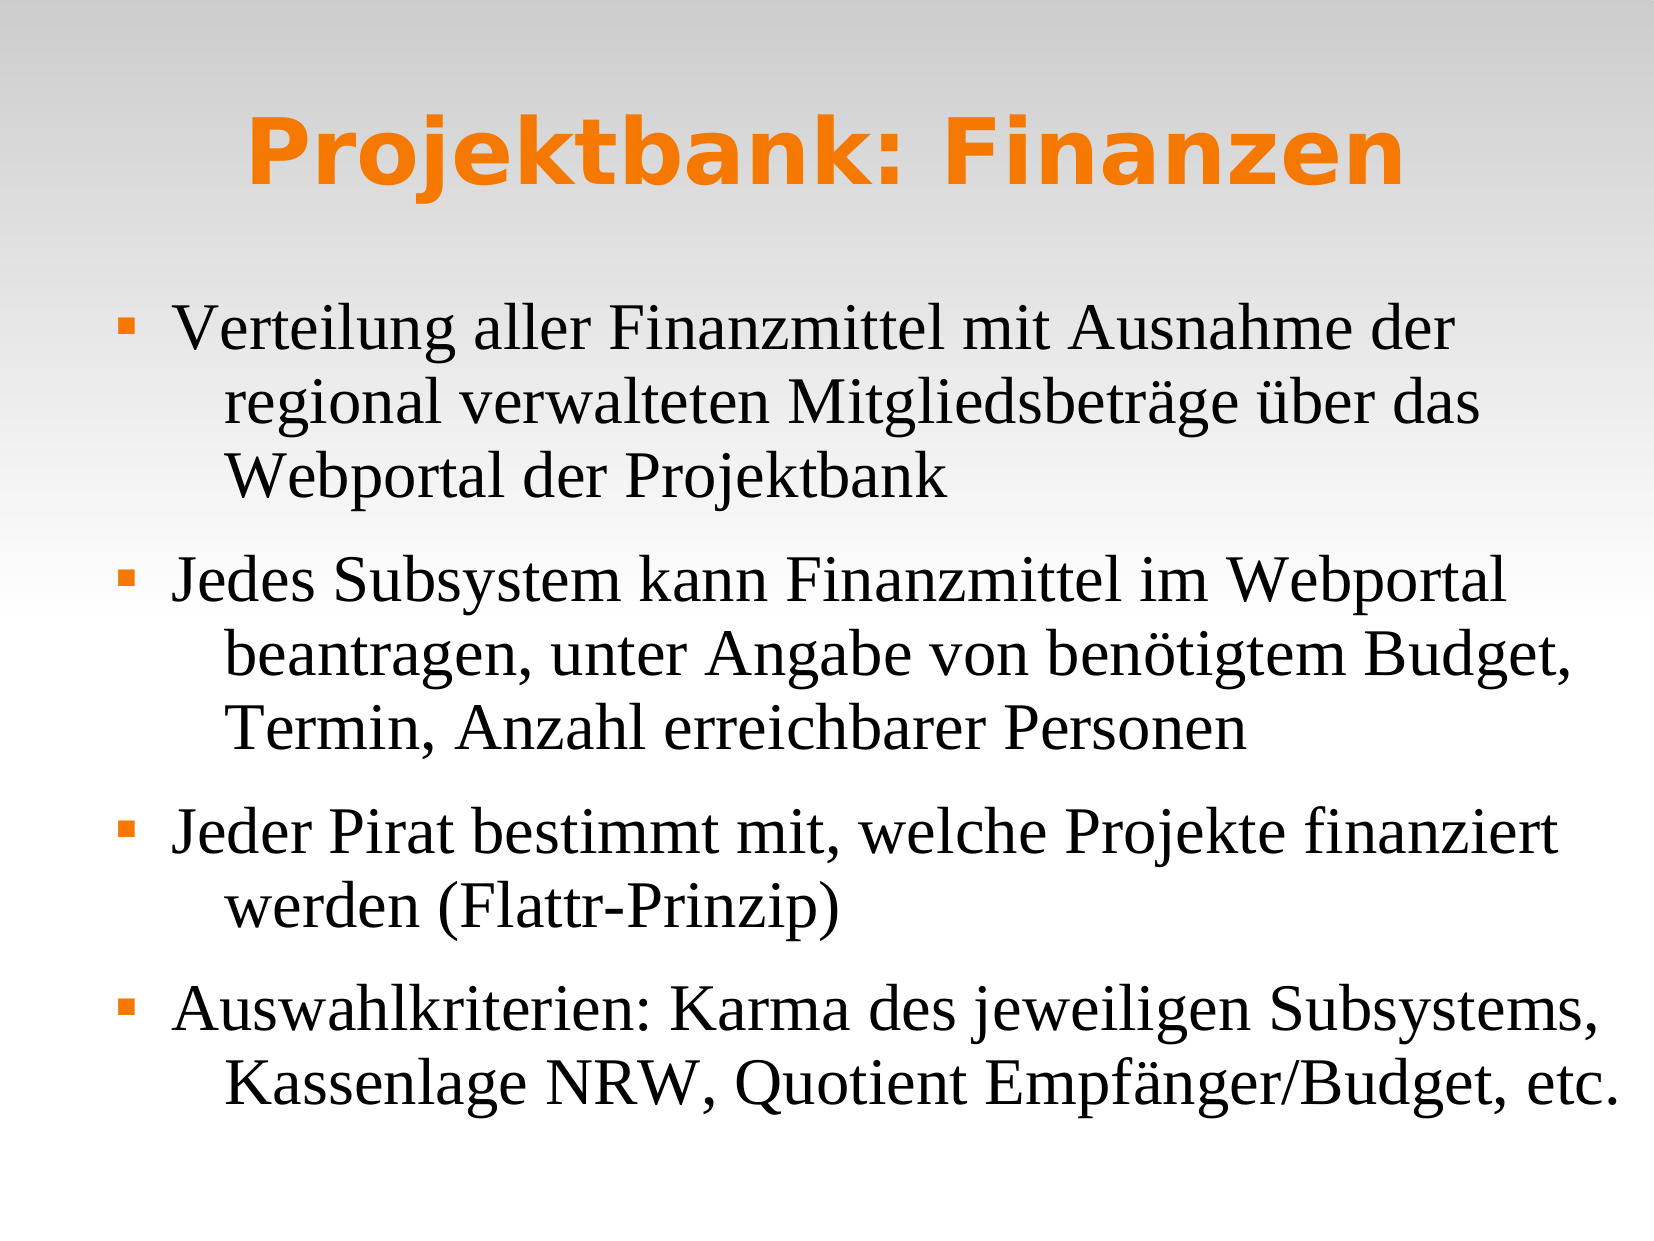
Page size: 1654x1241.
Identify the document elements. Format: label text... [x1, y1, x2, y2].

list Verteilung aller Finanzmittel mit Ausnahme der regional verwalteten Mitgliedsbeträge über das Webportal der Projektbank Jedes Subsystem kann Finanzmittel im Webportal beantragen, unter Angabe von benötigtem Budget, Termin, Anzahl erreichbarer Personen Jeder Pirat bestimmt mit, welche Projekte finanziert werden (Flattr-Prinzip) Auswahlkriterien: Karma des jeweiligen Subsystems, Kassenlage NRW, Quotient Empfänger/Budget, etc. [82, 290, 1625, 1187]
title Projektbank: Finanzen [82, 56, 1571, 250]
